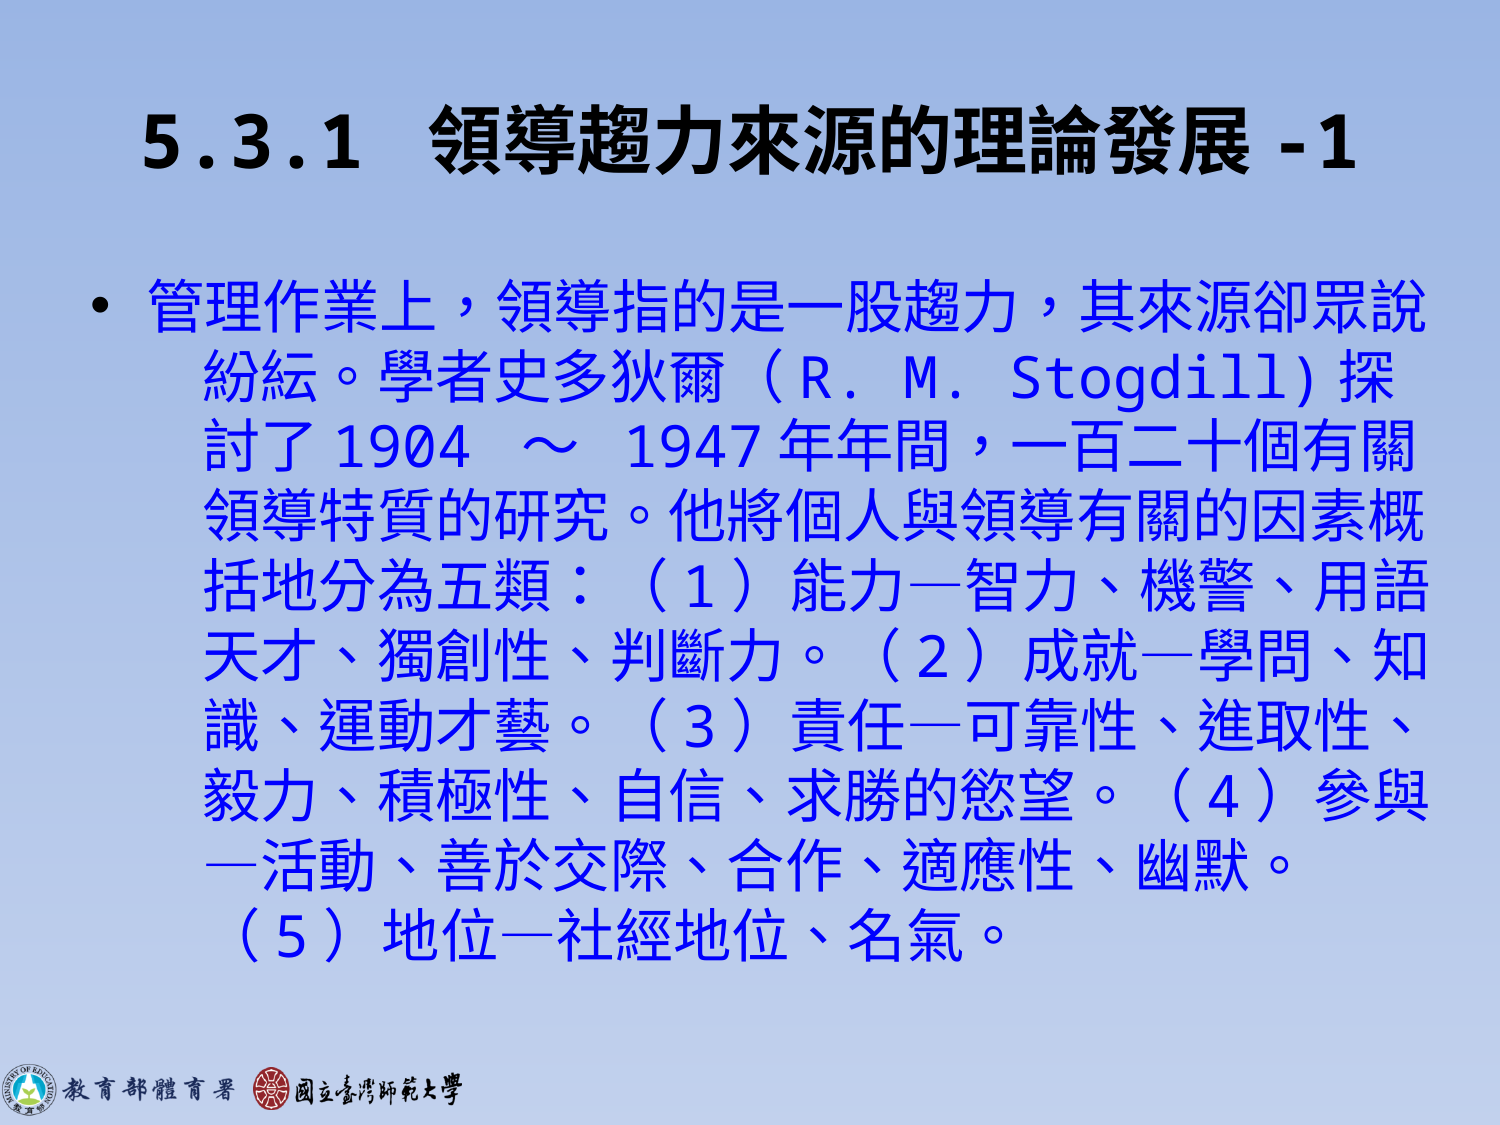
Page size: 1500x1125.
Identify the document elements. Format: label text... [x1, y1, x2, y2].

list 管理作業上，領導指的是一股趨力，其來源卻眾說紛紜。學者史多狄爾（R. M. Stogdill)探討了1904 ～ 1947年年間，一百二十個有關領導特質的研究。他將個人與領導有關的因素概括地分為五類：（1）能力—智力、機警、用語天才、獨創性、判斷力。（2）成就—學問、知識、運動才藝。（3）責任—可靠性、進取性、毅力、積極性、自信、求勝的慾望。（4）參與—活動、善於交際、合作、適應性、幽默。（5）地位—社經地位、名氣。 [75, 262, 1446, 1005]
title 5.3.1 領導趨力來源的理論發展-1 [75, 45, 1426, 233]
